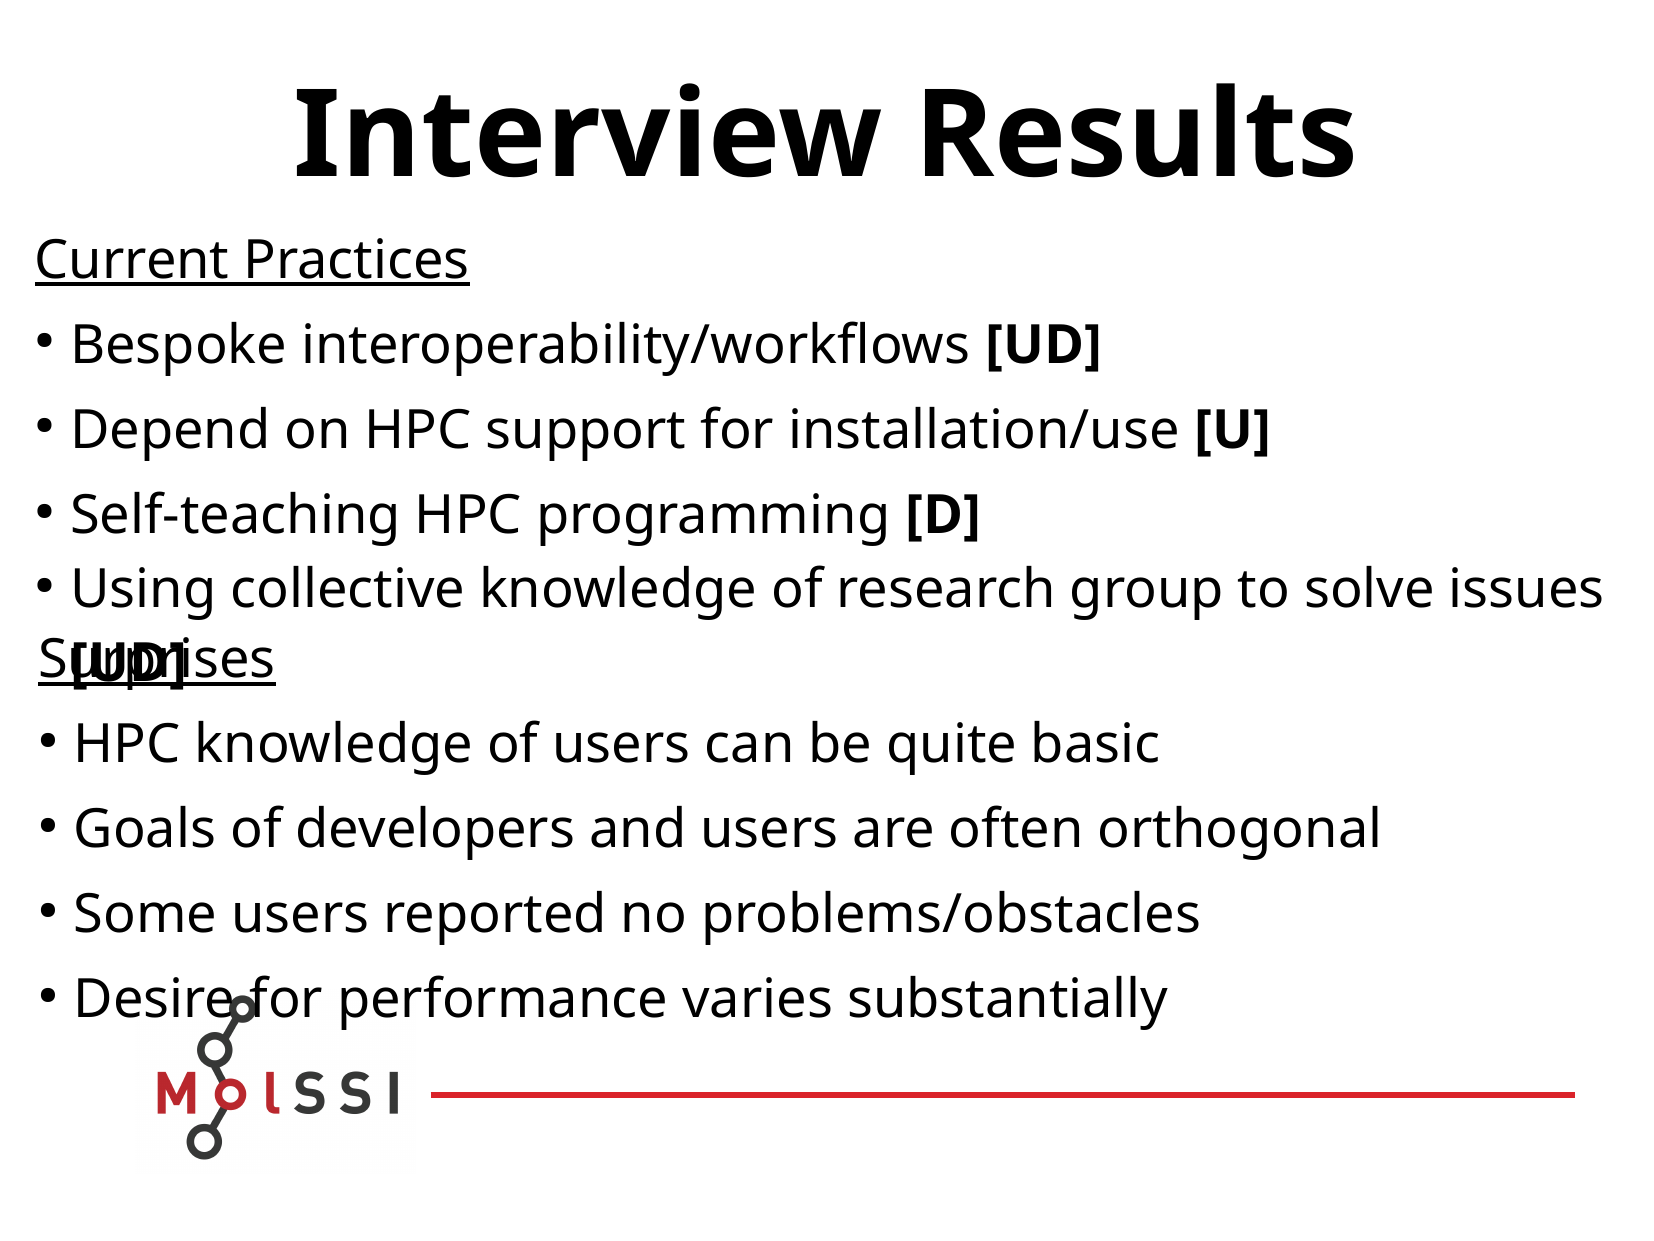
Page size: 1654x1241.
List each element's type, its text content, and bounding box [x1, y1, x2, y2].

picture [135, 1123, 416, 1174]
text_box Current Practices Bespoke interoperability/workflows [UD] Depend on HPC support for installation/use [U] Self-teaching HPC programming [D] Using collective knowledge of research group to solve issues [UD] [20, 212, 1654, 719]
text_box Surprises HPC knowledge of users can be quite basic Goals of developers and users are often orthogonal Some users reported no problems/obstacles Desire for performance varies substantially [23, 612, 1654, 1123]
title Interview Results [82, 25, 1571, 212]
